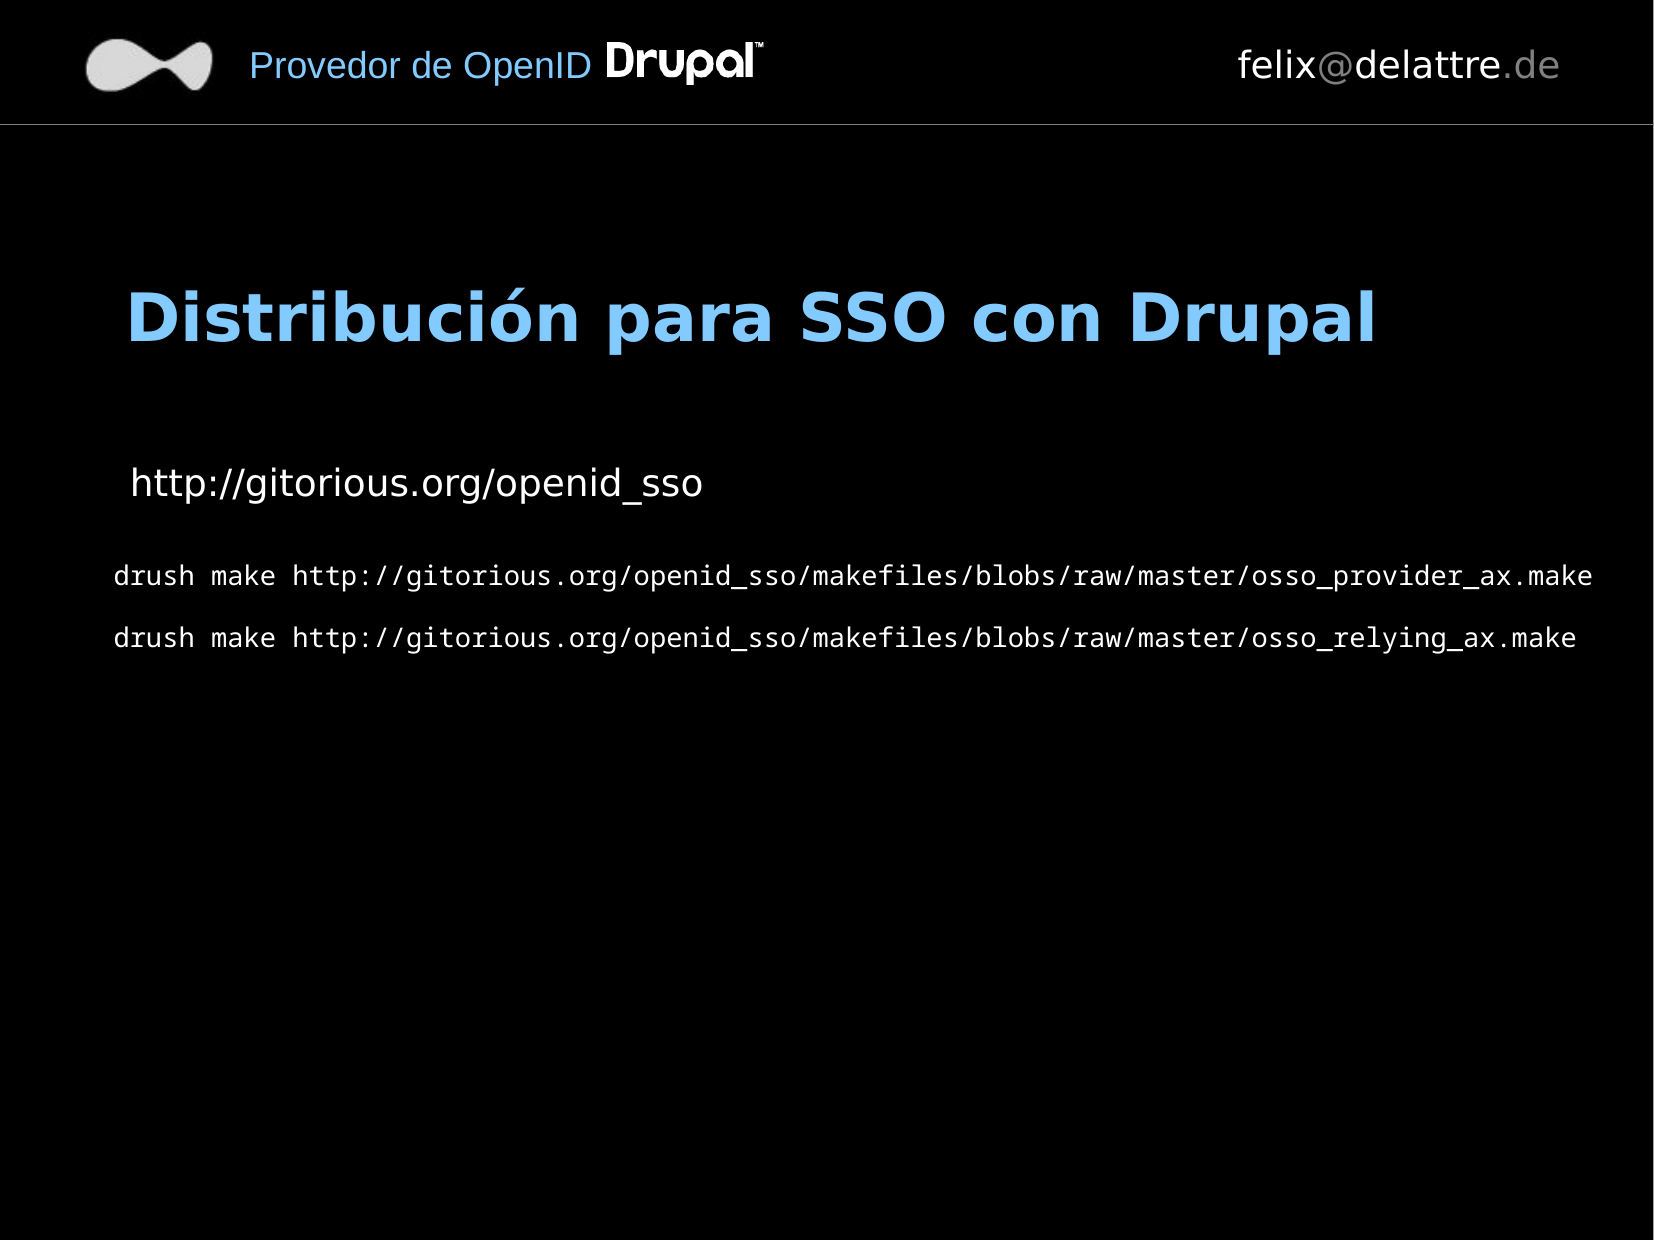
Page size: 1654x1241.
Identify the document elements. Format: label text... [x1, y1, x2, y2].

text_box http://gitorious.org/openid_sso [115, 453, 1014, 513]
picture [62, 31, 229, 104]
text_box drush make http://gitorious.org/openid_sso/makefiles/blobs/raw/master/osso_provider_ax.make drush make http://gitorious.org/openid_sso/makefiles/blobs/raw/master/osso_relying_ax.make [98, 549, 1634, 702]
text_box Distribución para SSO con Drupal [110, 272, 1412, 365]
